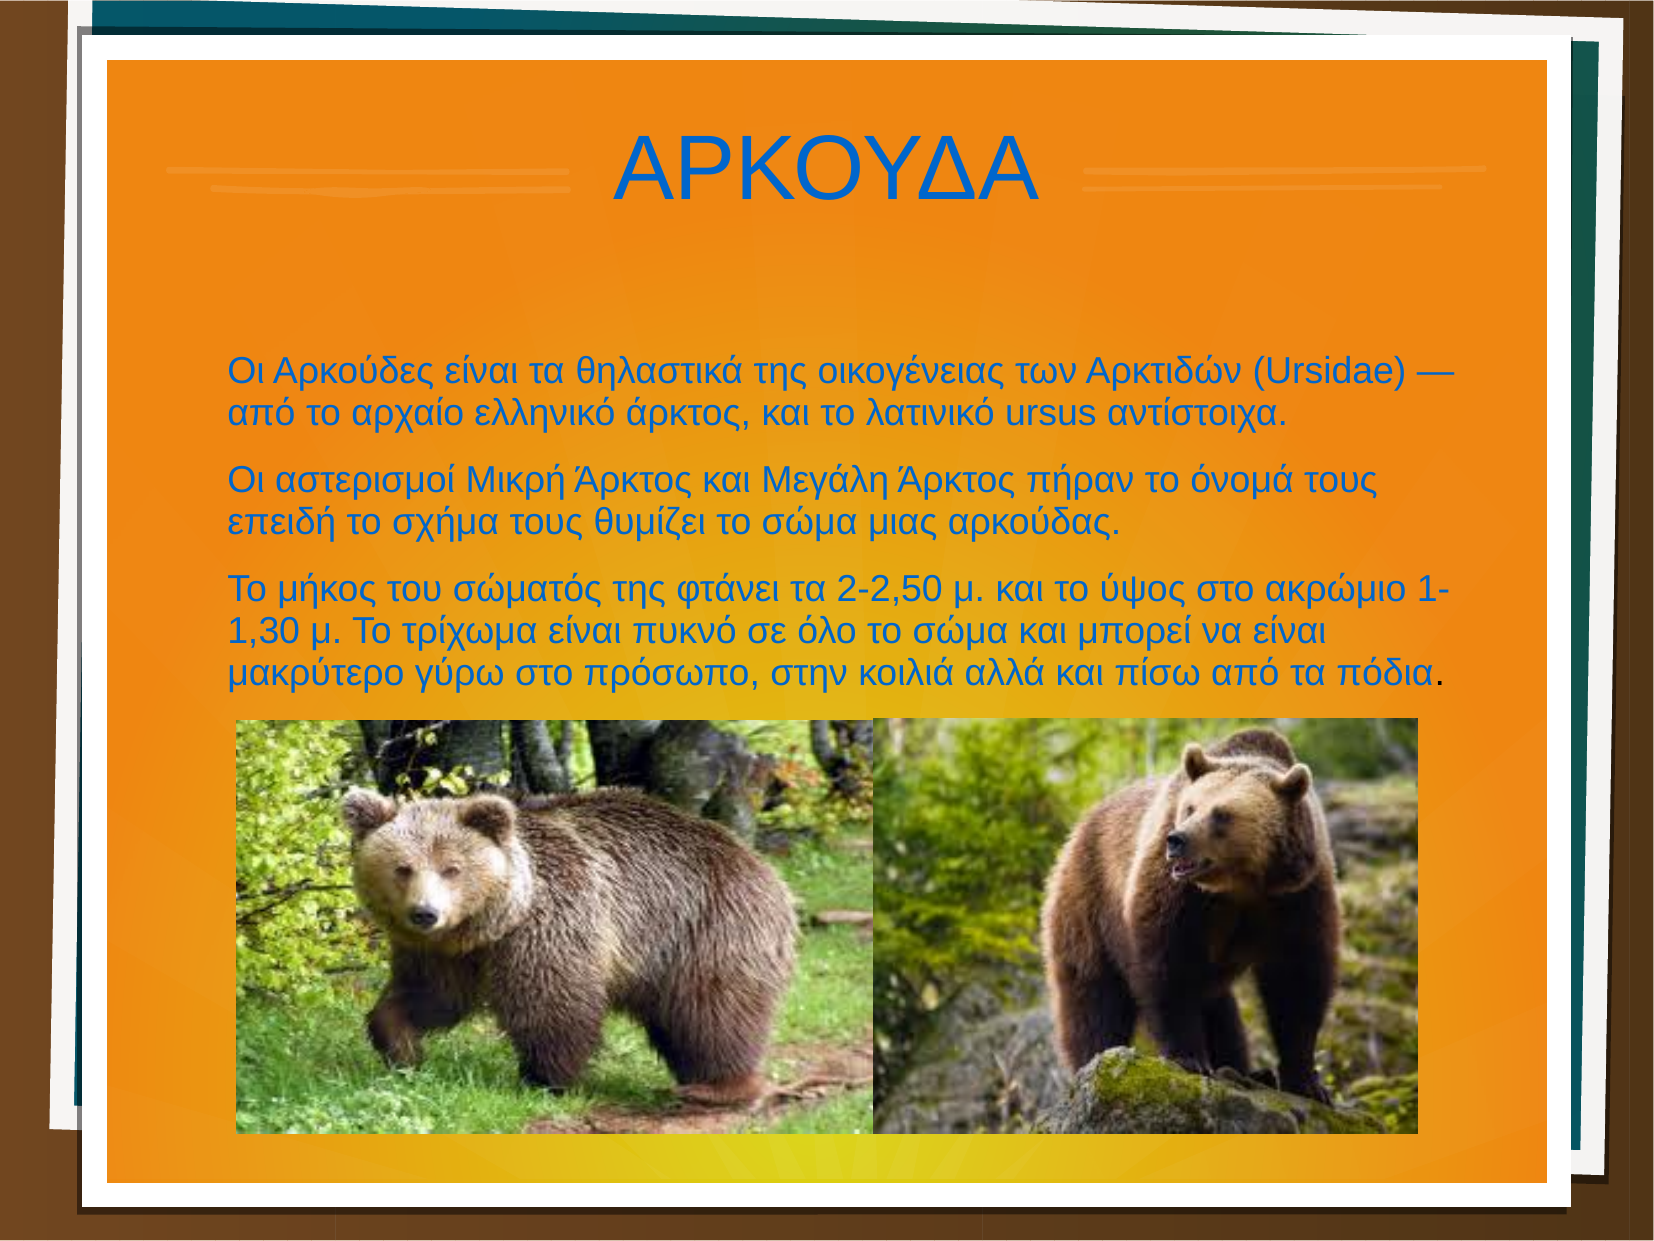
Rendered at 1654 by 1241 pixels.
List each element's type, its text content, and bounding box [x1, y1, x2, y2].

text_box Οι Αρκούδες είναι τα θηλαστικά της οικογένειας των Αρκτιδών (Ursidae) — από το αρχαίο ελληνικό άρκτος, και το λατινικό ursus αντίστοιχα. Οι αστερισμοί Μικρή Άρκτος και Μεγάλη Άρκτος πήραν το όνομά τους επειδή το σχήμα τους θυμίζει το σώμα μιας αρκούδας. Το μήκος του σώματός της φτάνει τα 2-2,50 μ. και το ύψος στο ακρώμιο 1-1,30 μ. Το τρίχωμα είναι πυκνό σε όλο το σώμα και μπορεί να είναι μακρύτερο γύρω στο πρόσωπο, στην κοιλιά αλλά και πίσω από τα πόδια. [212, 342, 1477, 1010]
title ΑΡΚΟΥΔΑ [566, 78, 1087, 257]
picture [236, 718, 1418, 1134]
